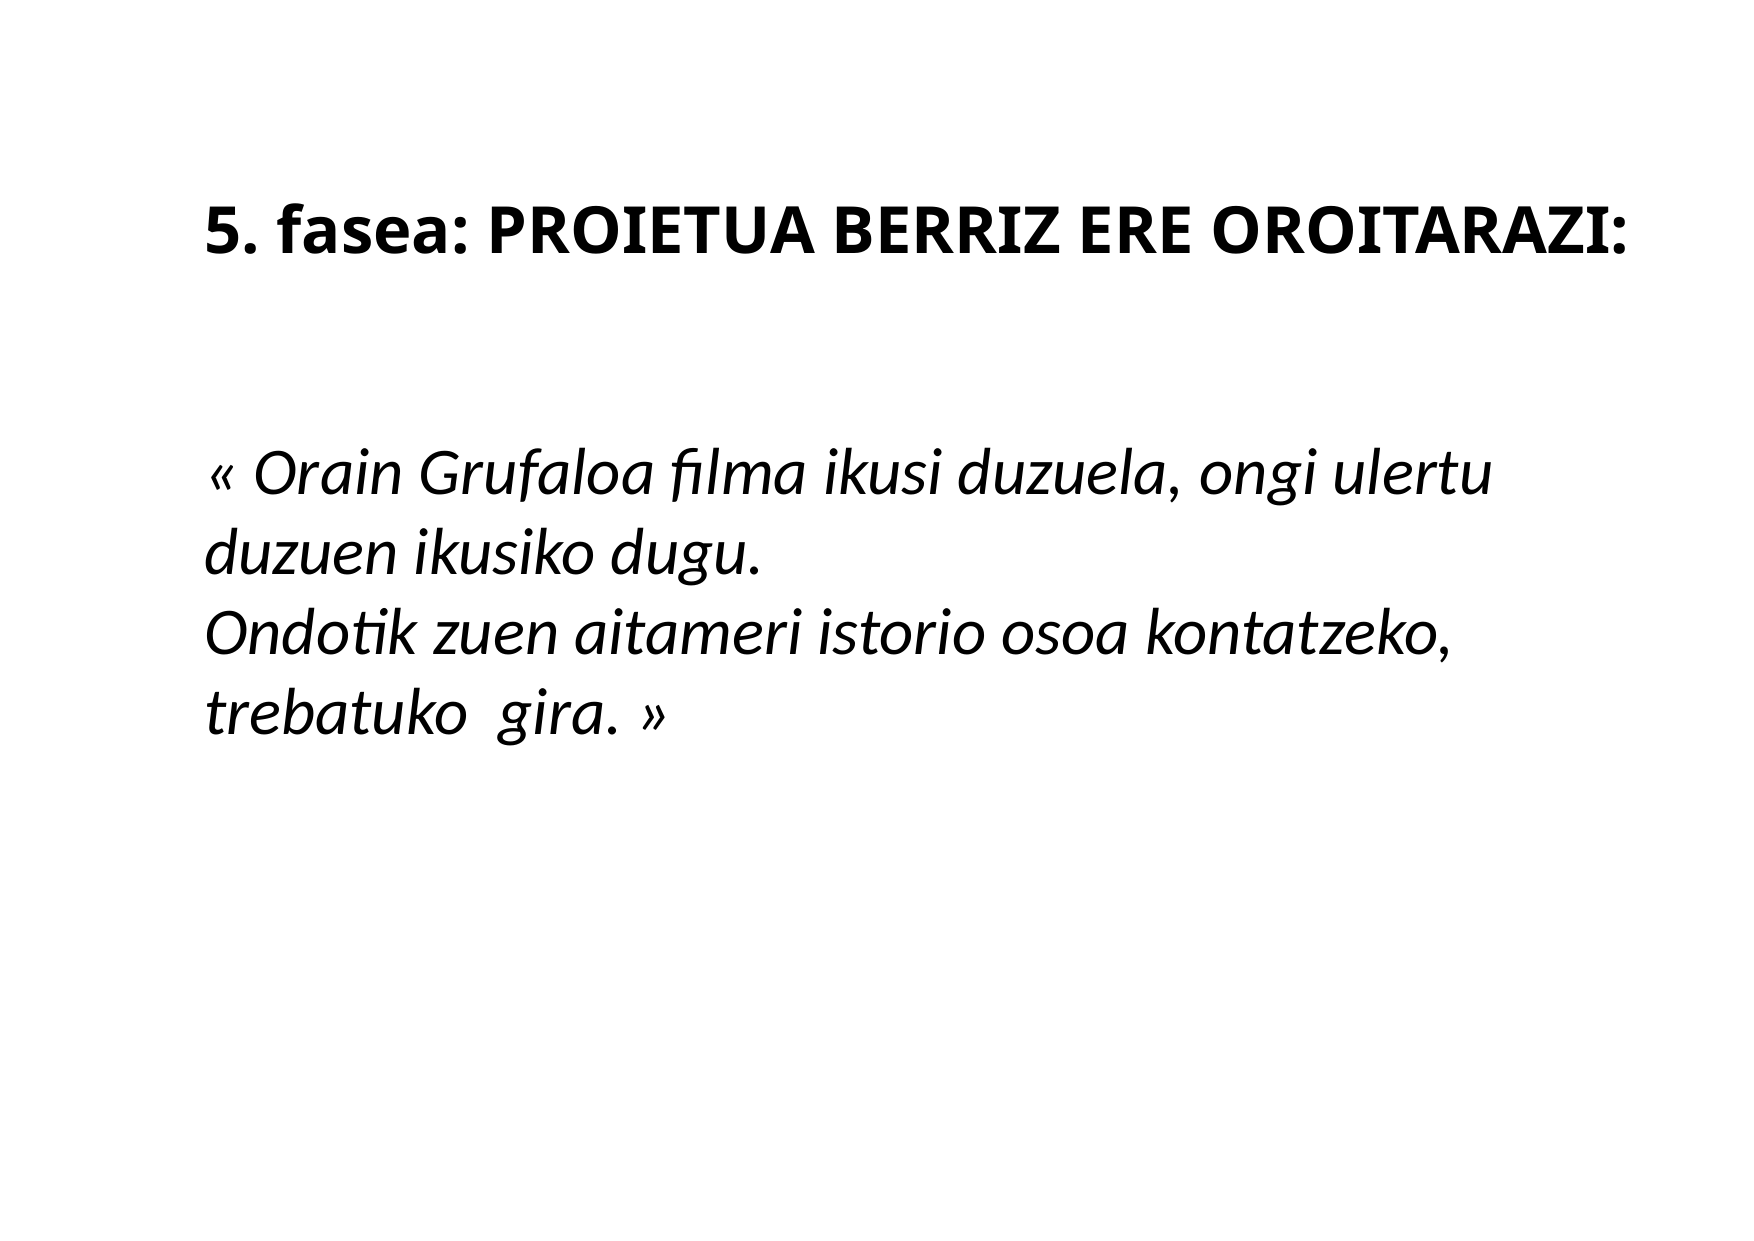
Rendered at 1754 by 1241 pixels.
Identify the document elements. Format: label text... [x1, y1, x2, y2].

text_box 5. fasea: PROIETUA BERRIZ ERE OROITARAZI: [189, 163, 1702, 301]
text_box « Orain Grufaloa filma ikusi duzuela, ongi ulertu duzuen ikusiko dugu. Ondotik zuen aitameri istorio osoa kontatzeko, trebatuko gira. » [189, 420, 1565, 790]
